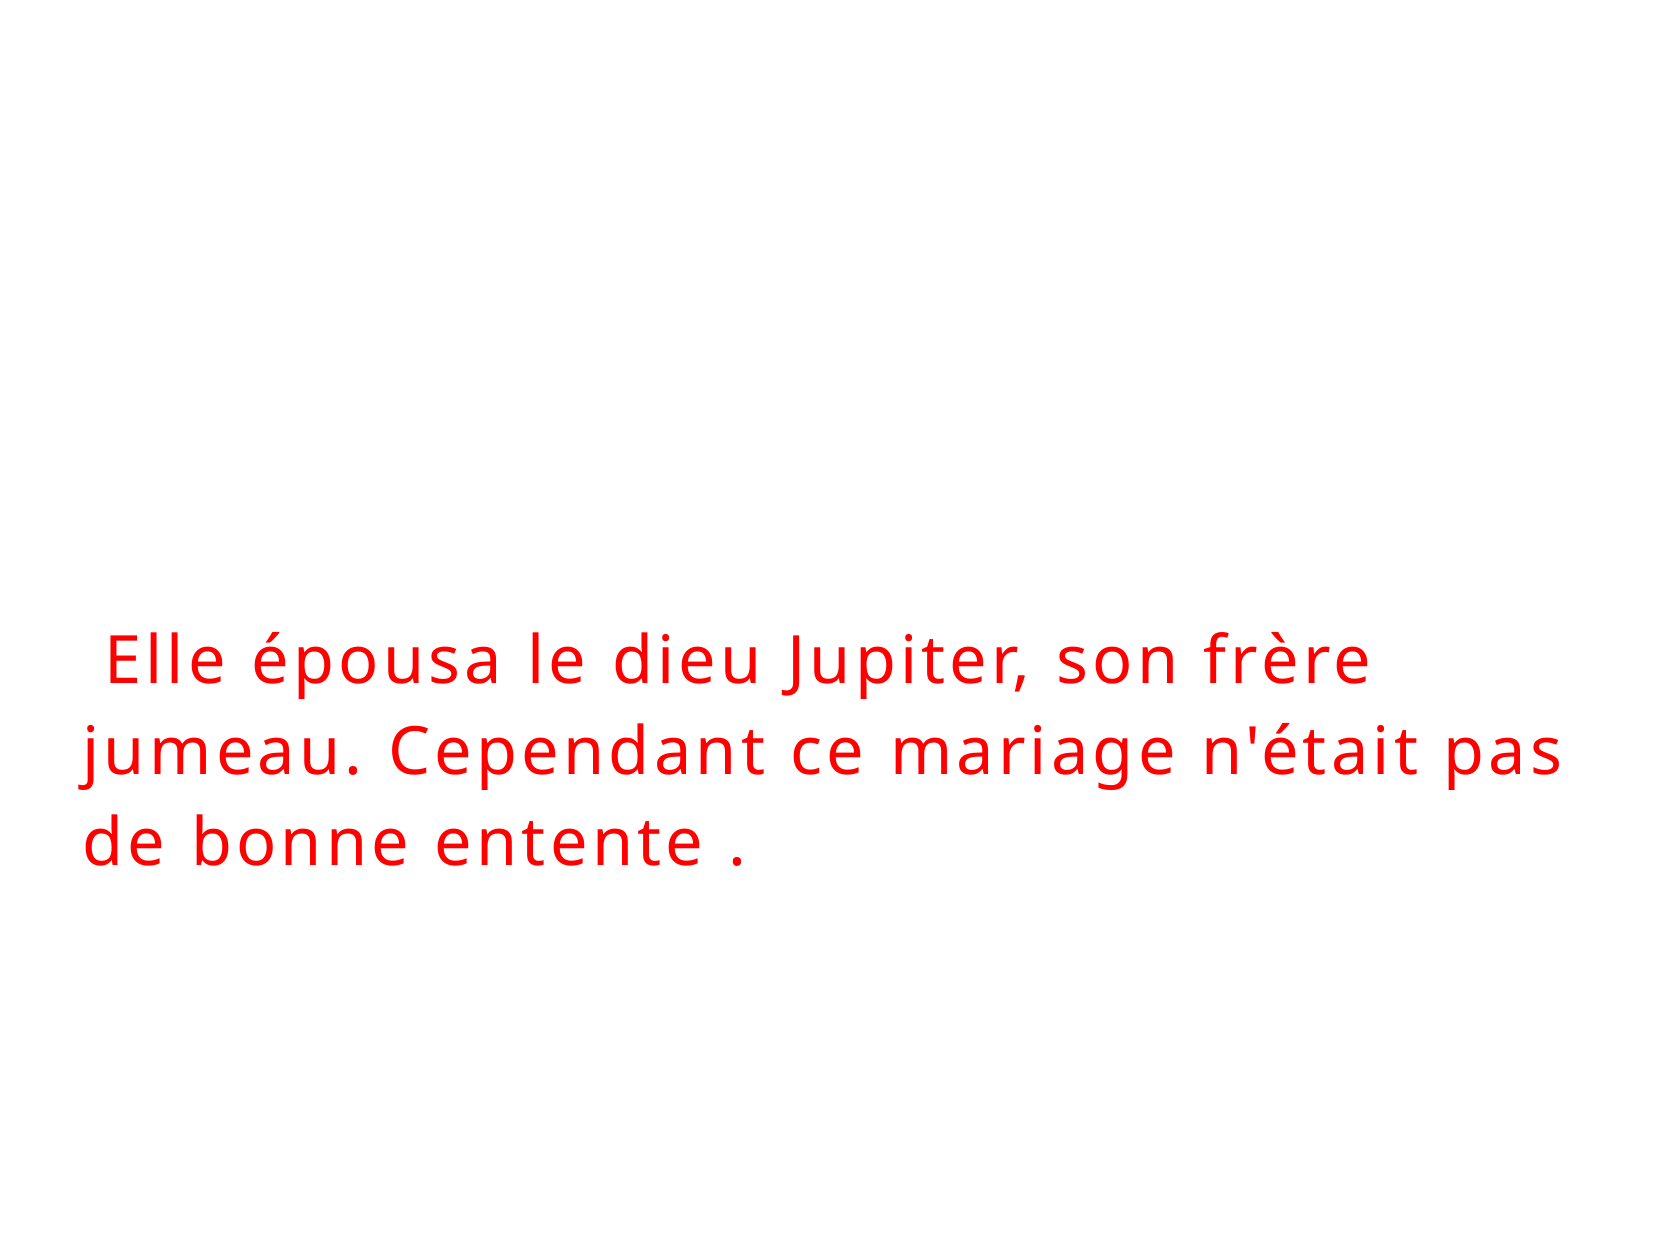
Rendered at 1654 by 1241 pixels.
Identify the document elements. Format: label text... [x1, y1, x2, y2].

list Elle épousa le dieu Jupiter, son frère jumeau. Cependant ce mariage n'était pas de bonne entente . [82, 290, 1571, 1109]
